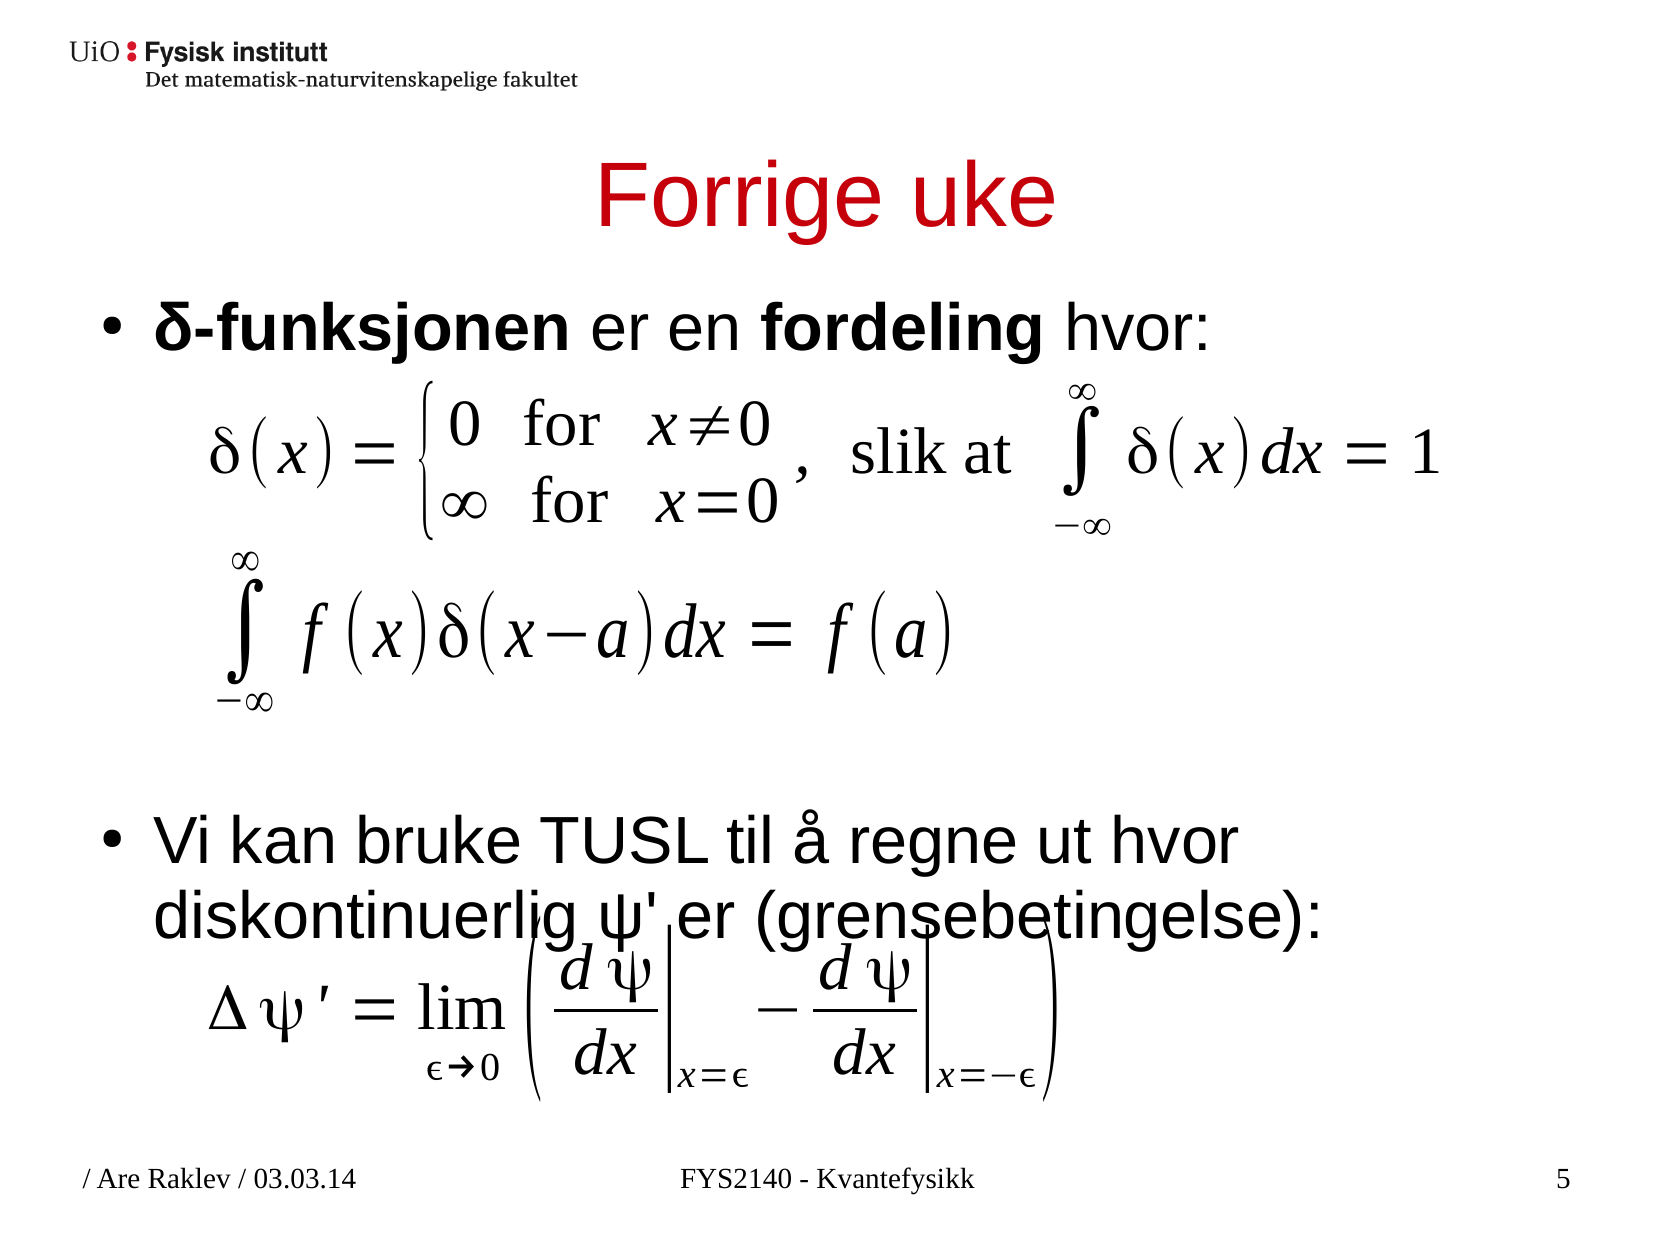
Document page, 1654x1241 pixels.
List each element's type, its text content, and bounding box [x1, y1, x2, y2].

title Forrige uke [82, 90, 1571, 298]
chart [201, 379, 1448, 546]
picture [68, 37, 581, 93]
chart [199, 912, 1070, 1107]
list δ-funksjonen er en fordeling hvor: Vi kan bruke TUSL til å regne ut hvor diskontinuerlig ψ' er (grensebetingelse): [82, 290, 1501, 1094]
chart [207, 550, 962, 715]
